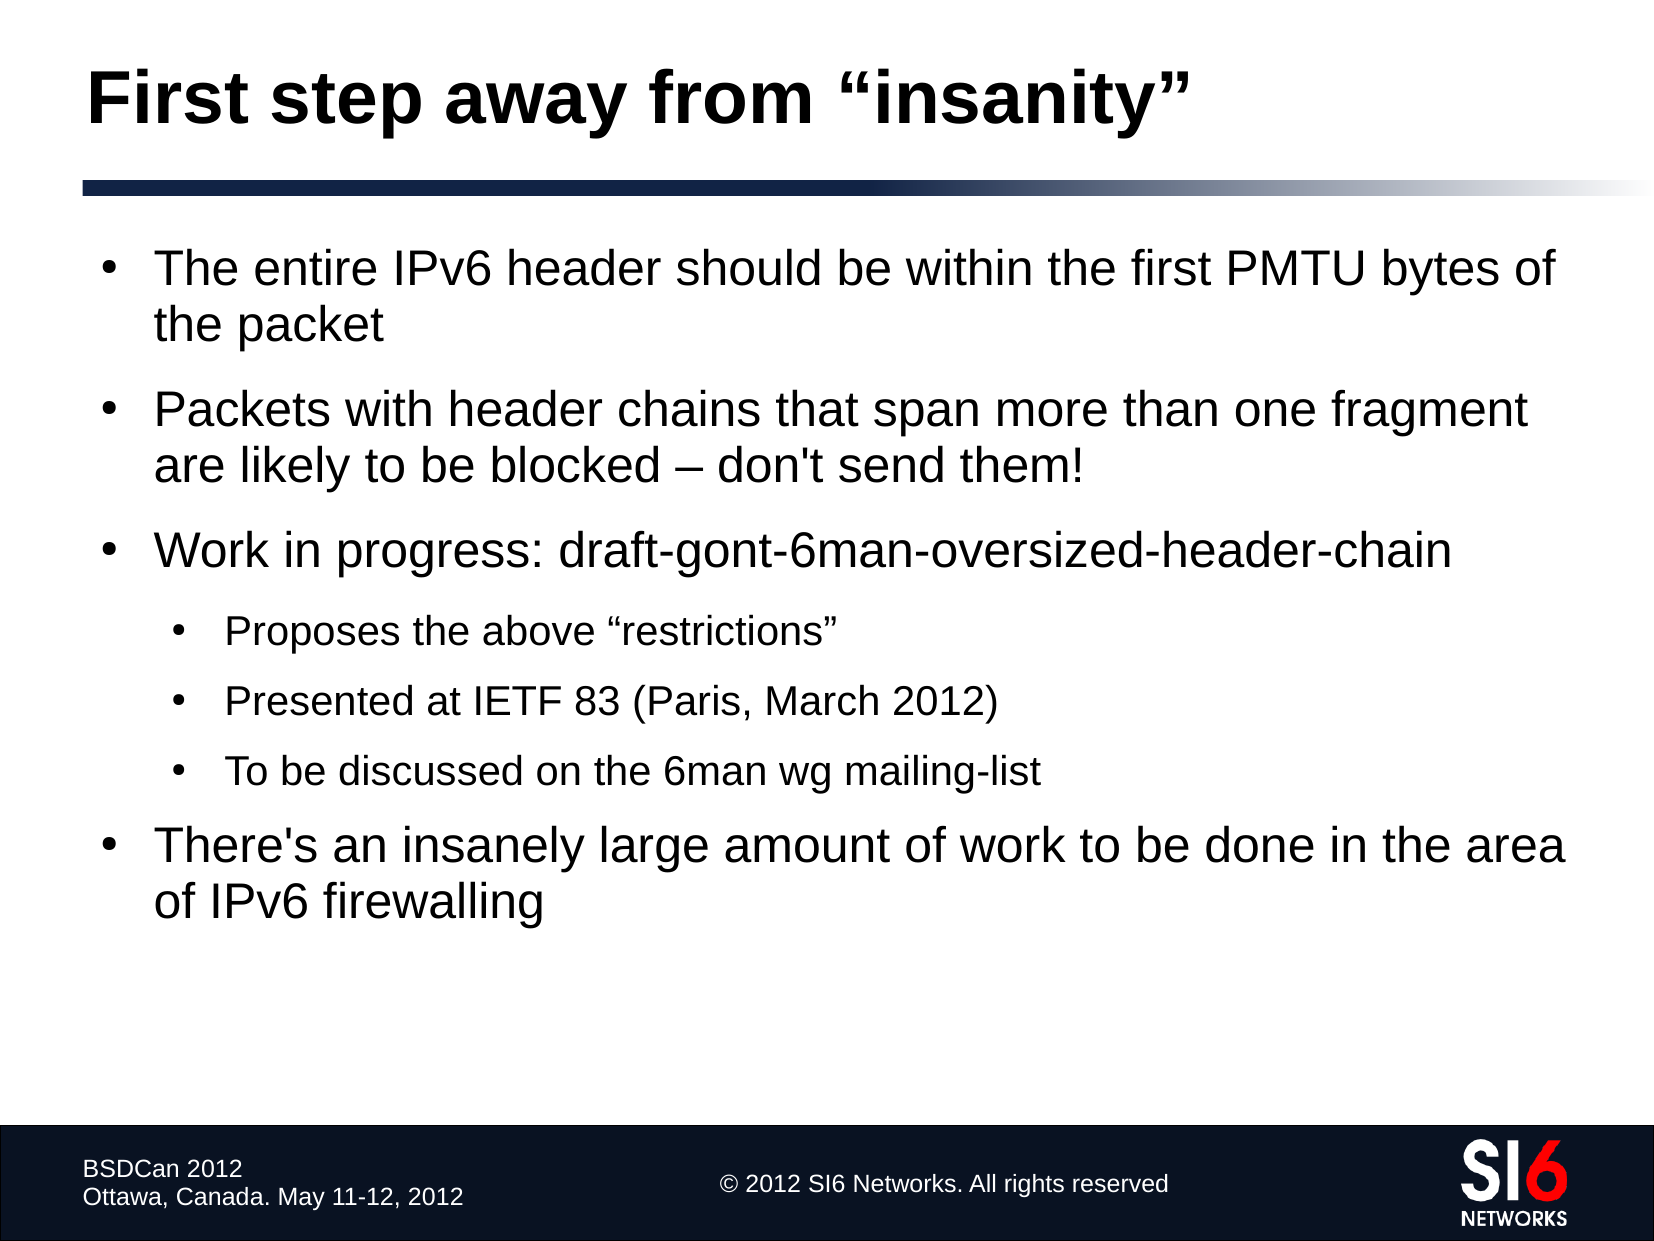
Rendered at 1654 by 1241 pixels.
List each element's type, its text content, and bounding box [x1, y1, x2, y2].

list The entire IPv6 header should be within the first PMTU bytes of the packet Packets with header chains that span more than one fragment are likely to be blocked – don't send them! Work in progress: draft-gont-6man-oversized-header-chain Proposes the above “restrictions” Presented at IETF 83 (Paris, March 2012) To be discussed on the 6man wg mailing-list There's an insanely large amount of work to be done in the area of IPv6 firewalling [82, 240, 1571, 1059]
title First step away from “insanity” [86, 30, 1576, 166]
picture [1461, 1139, 1567, 1226]
